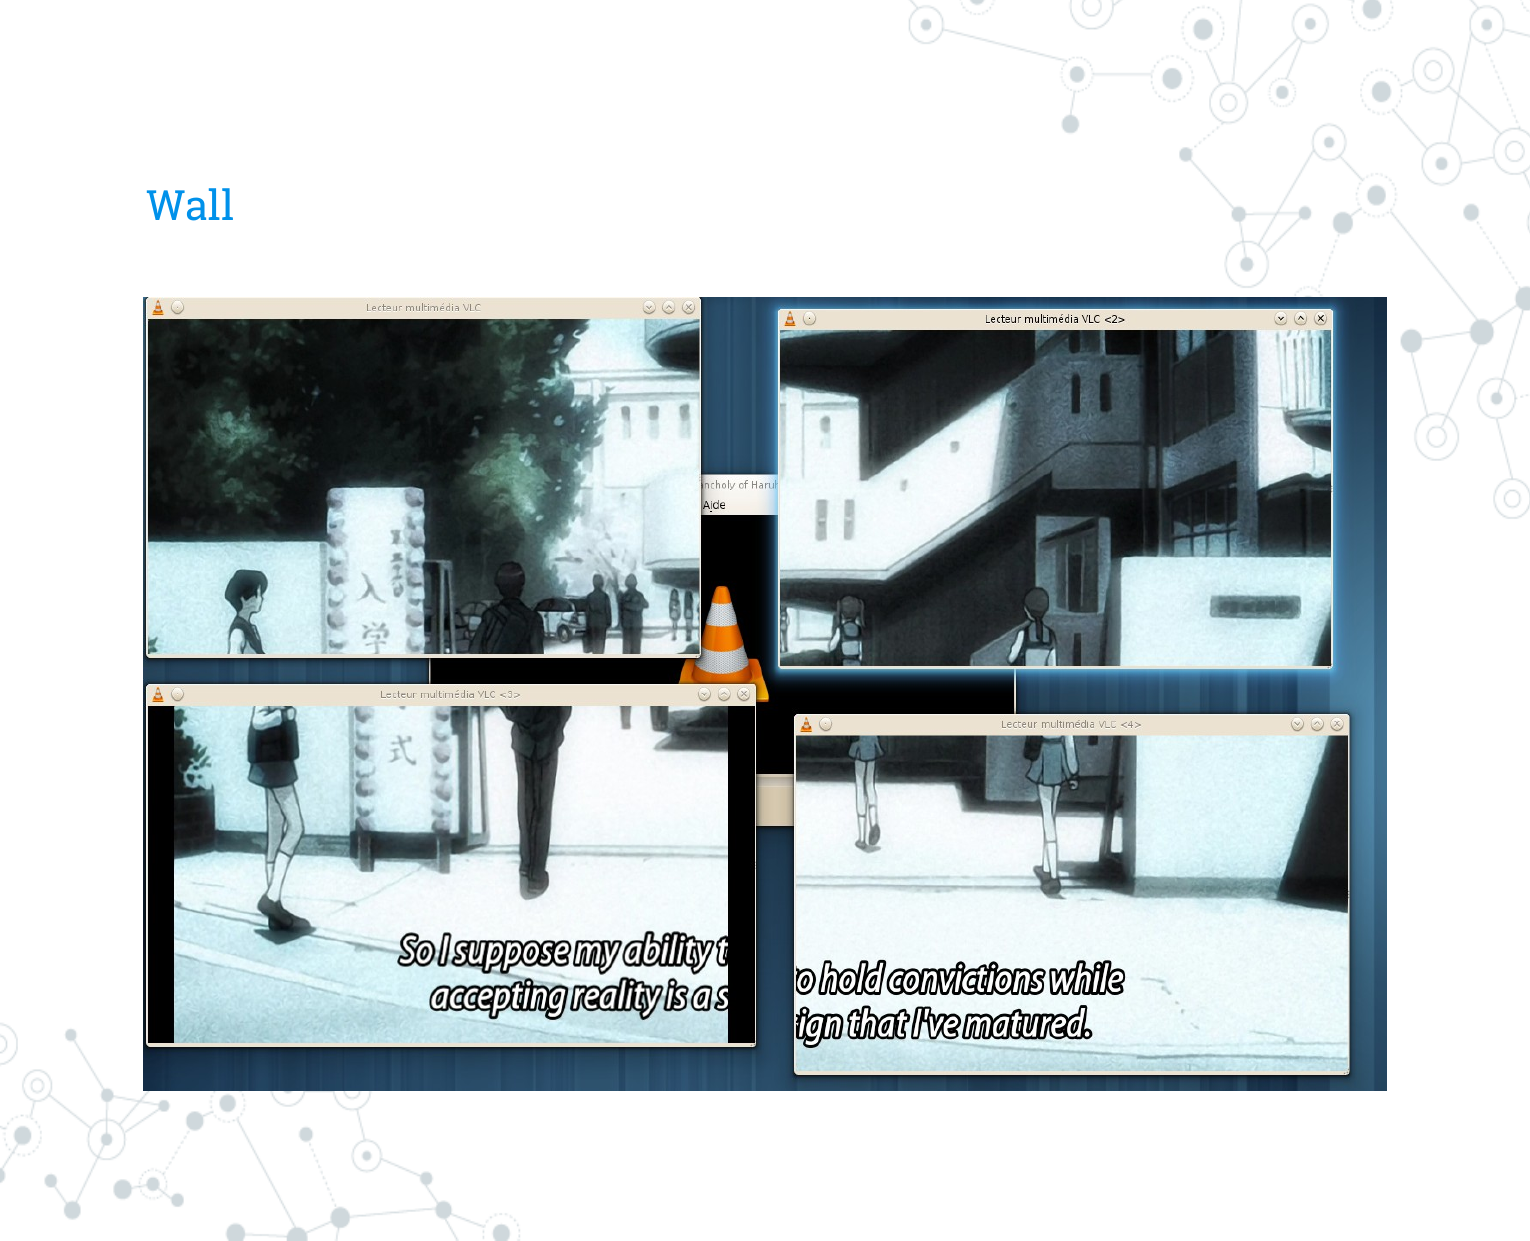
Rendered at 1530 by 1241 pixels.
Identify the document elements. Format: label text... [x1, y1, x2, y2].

picture [0, 0, 1530, 1241]
title Wall [131, 74, 1399, 244]
